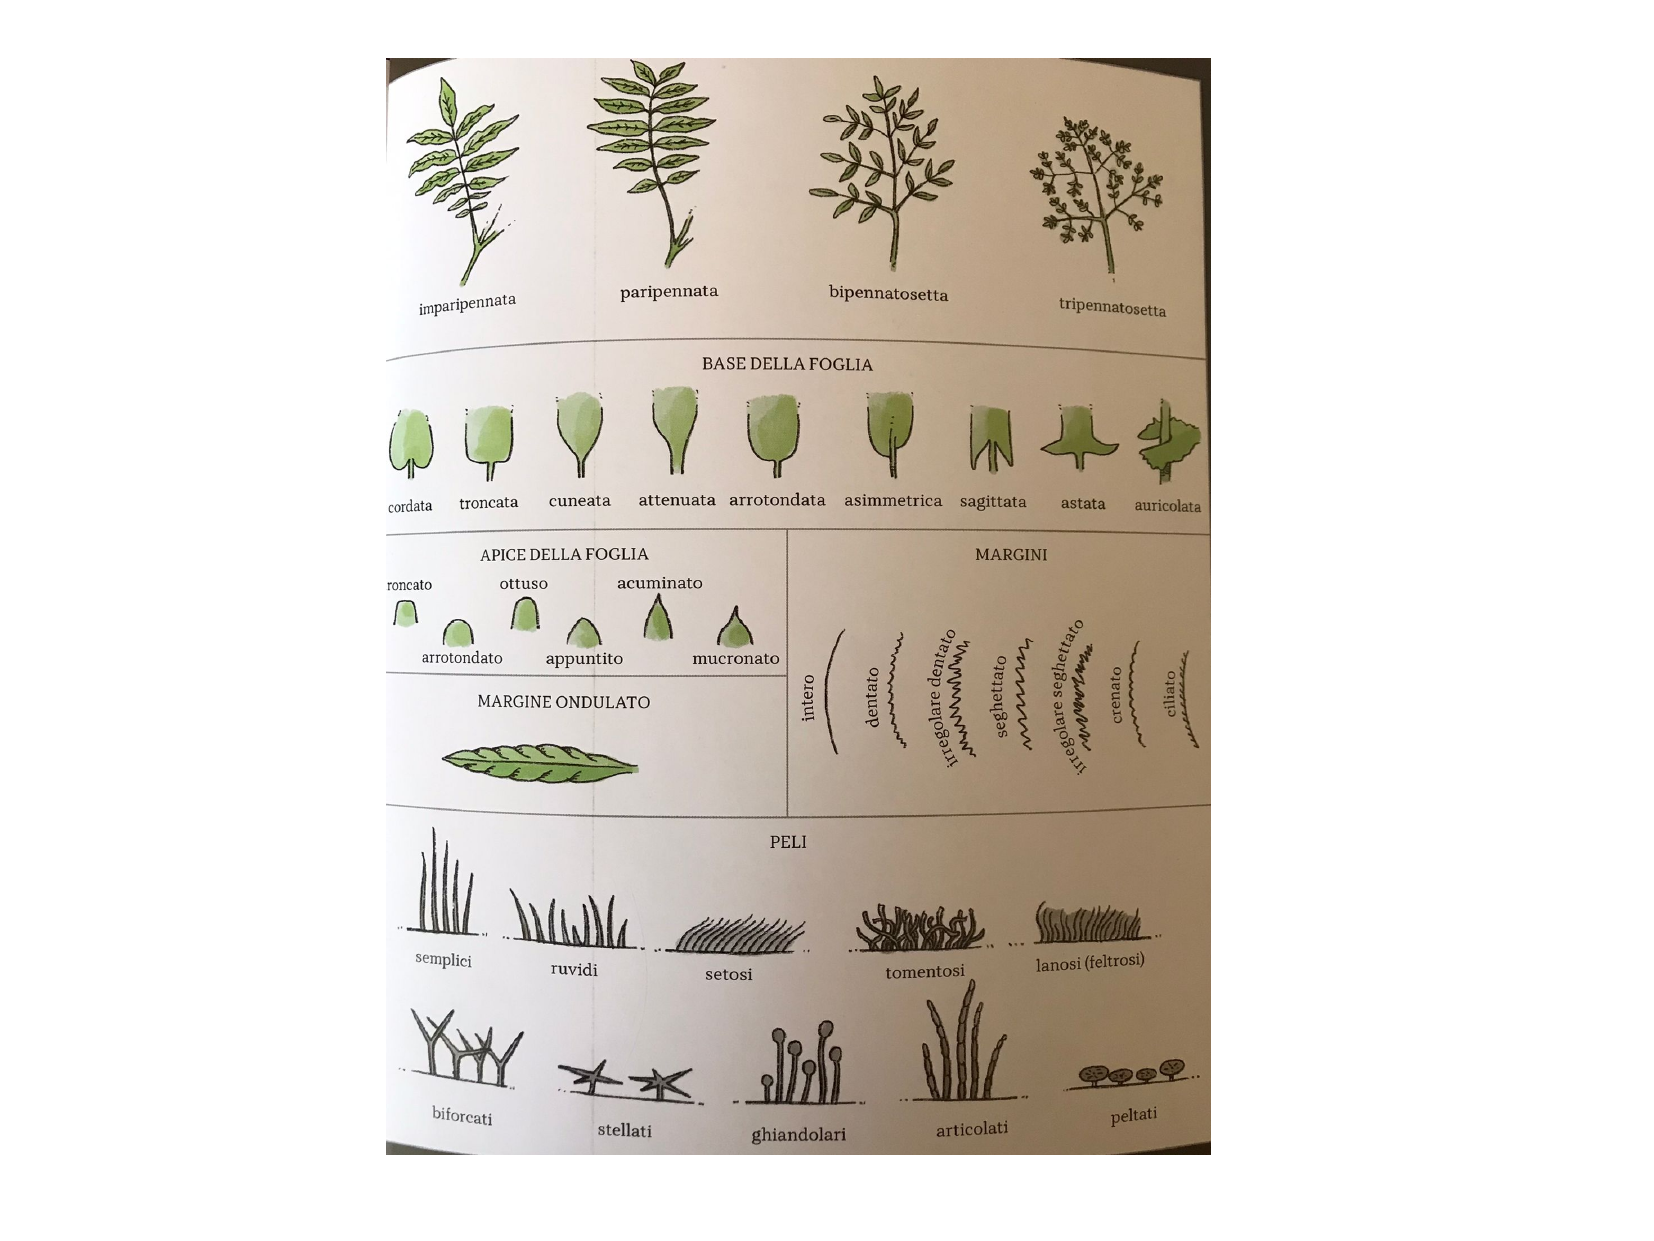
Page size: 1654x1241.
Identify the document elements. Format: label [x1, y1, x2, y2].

picture [386, 58, 1211, 1155]
